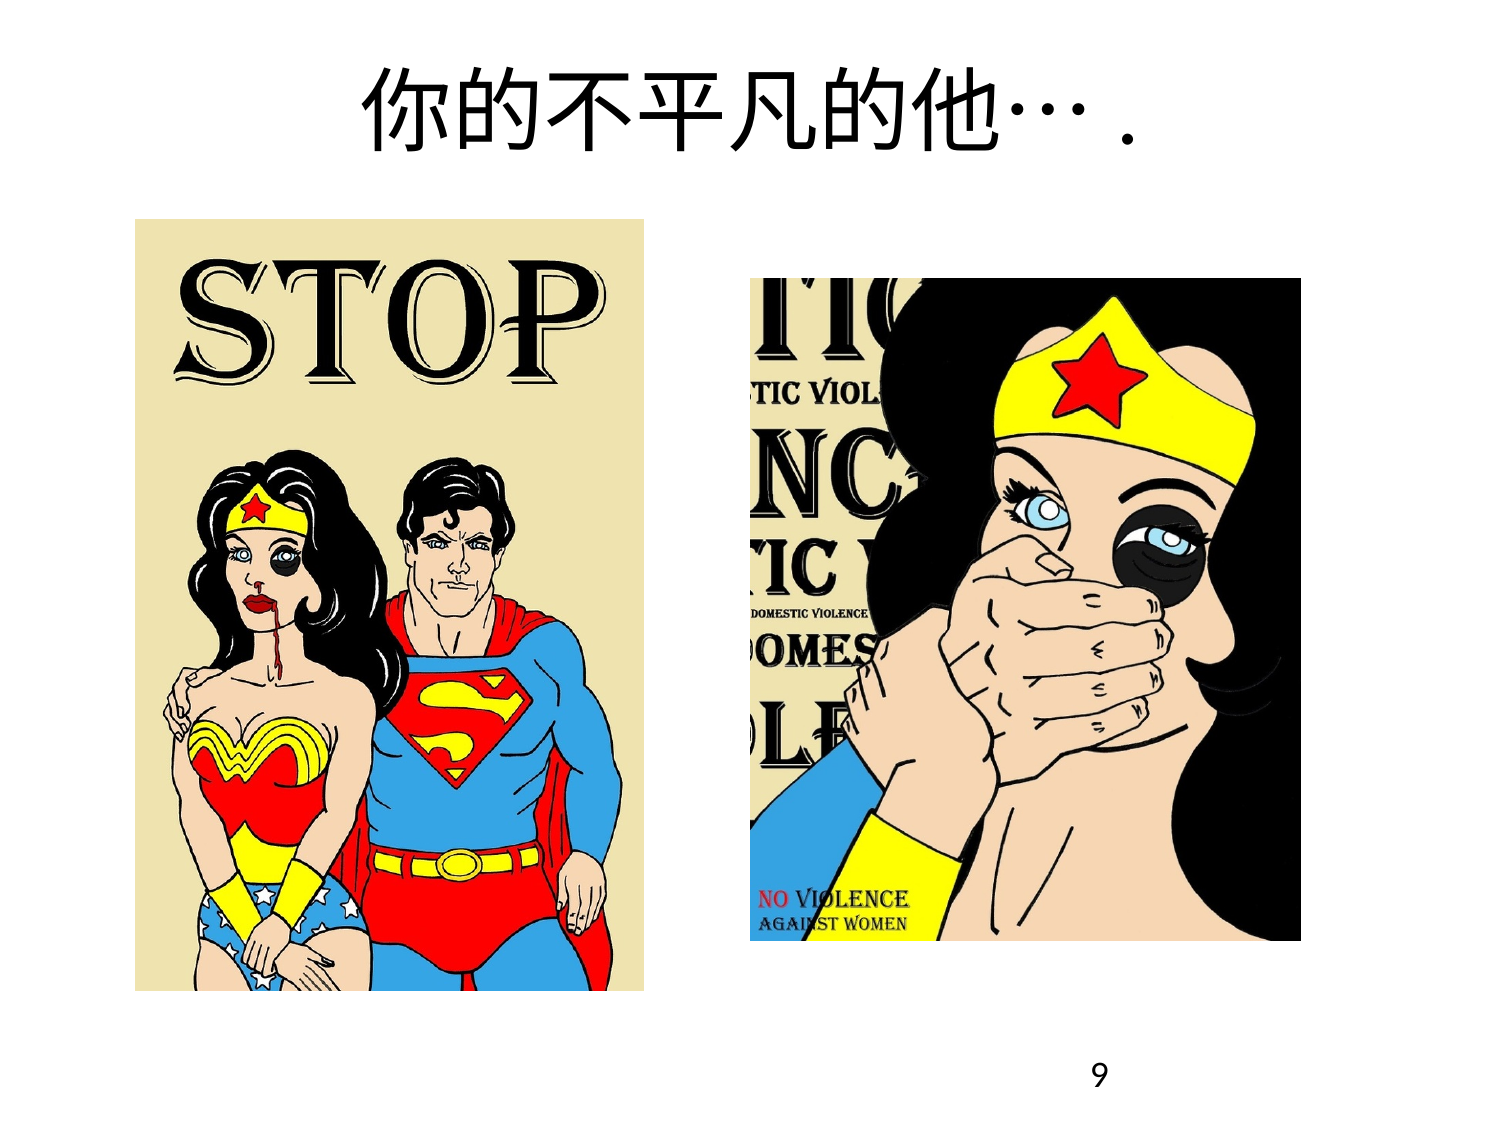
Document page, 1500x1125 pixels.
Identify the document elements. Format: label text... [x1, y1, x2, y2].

title 你的不平凡的他…. [75, 45, 1425, 233]
slide_number <編號> [1074, 1042, 1425, 1103]
picture [135, 219, 644, 991]
picture [750, 278, 1301, 941]
